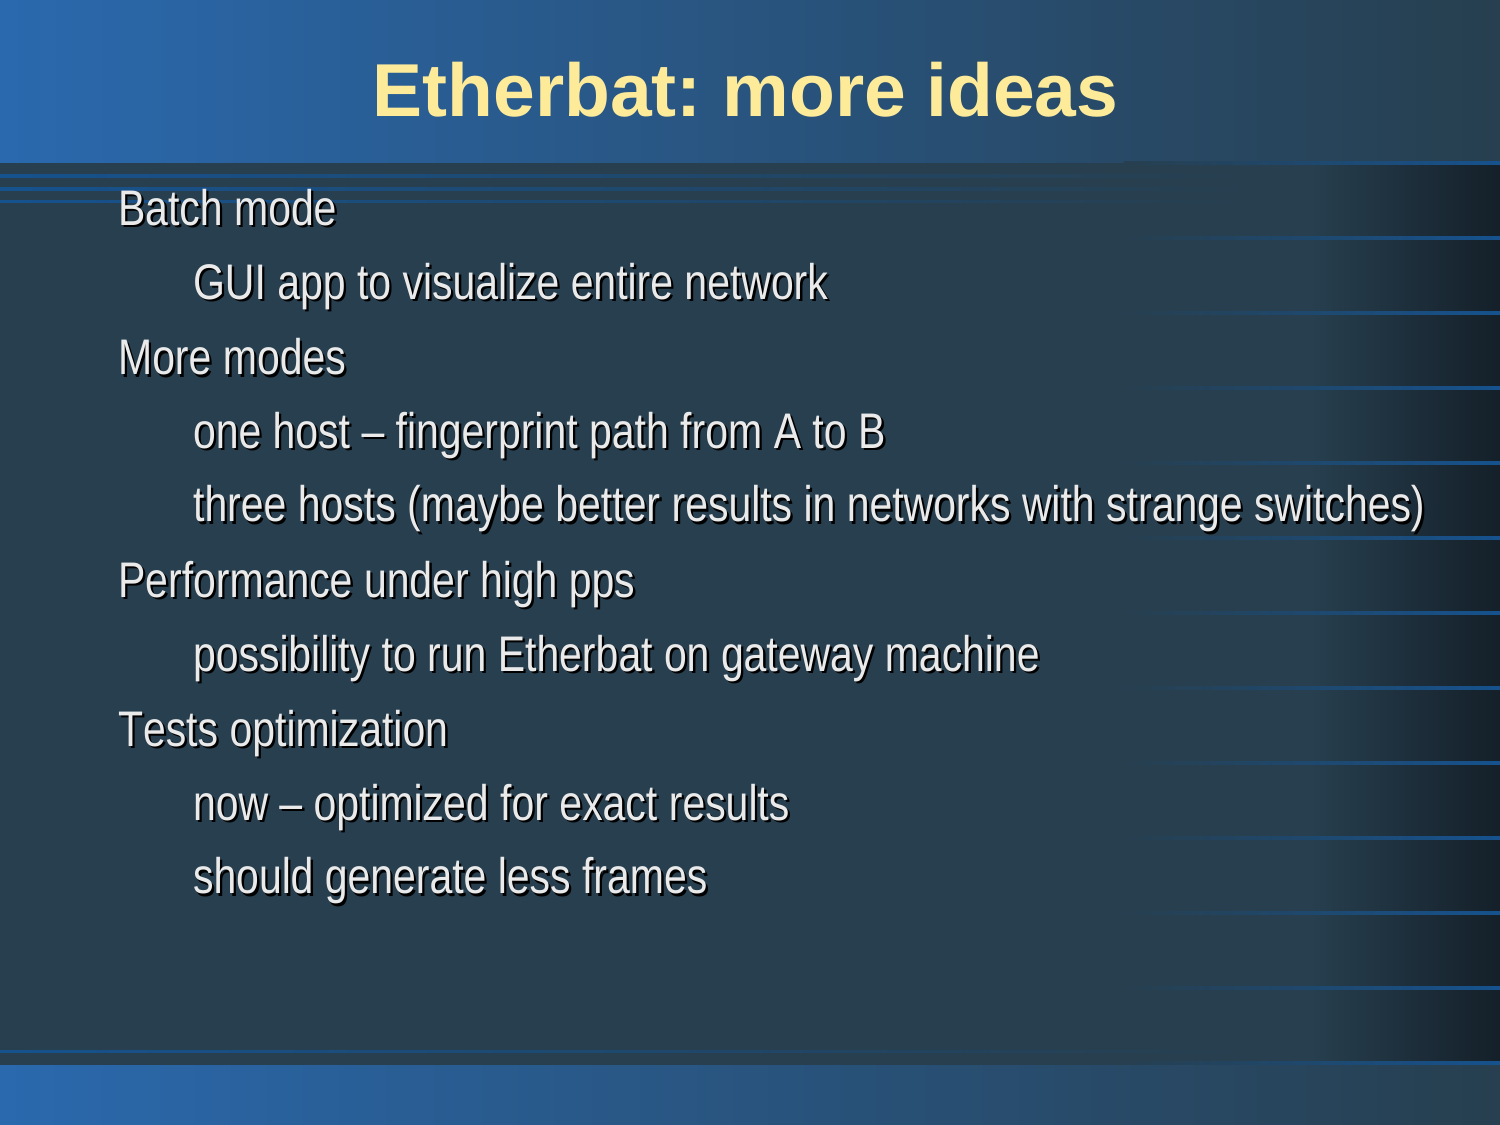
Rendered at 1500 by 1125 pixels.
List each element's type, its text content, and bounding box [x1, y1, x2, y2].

list Batch mode GUI app to visualize entire network More modes one host – fingerprint path from A to B three hosts (maybe better results in networks with strange switches) Performance under high pps possibility to run Etherbat on gateway machine Tests optimization now – optimized for exact results should generate less frames [118, 177, 1453, 990]
title Etherbat: more ideas [83, 24, 1409, 151]
